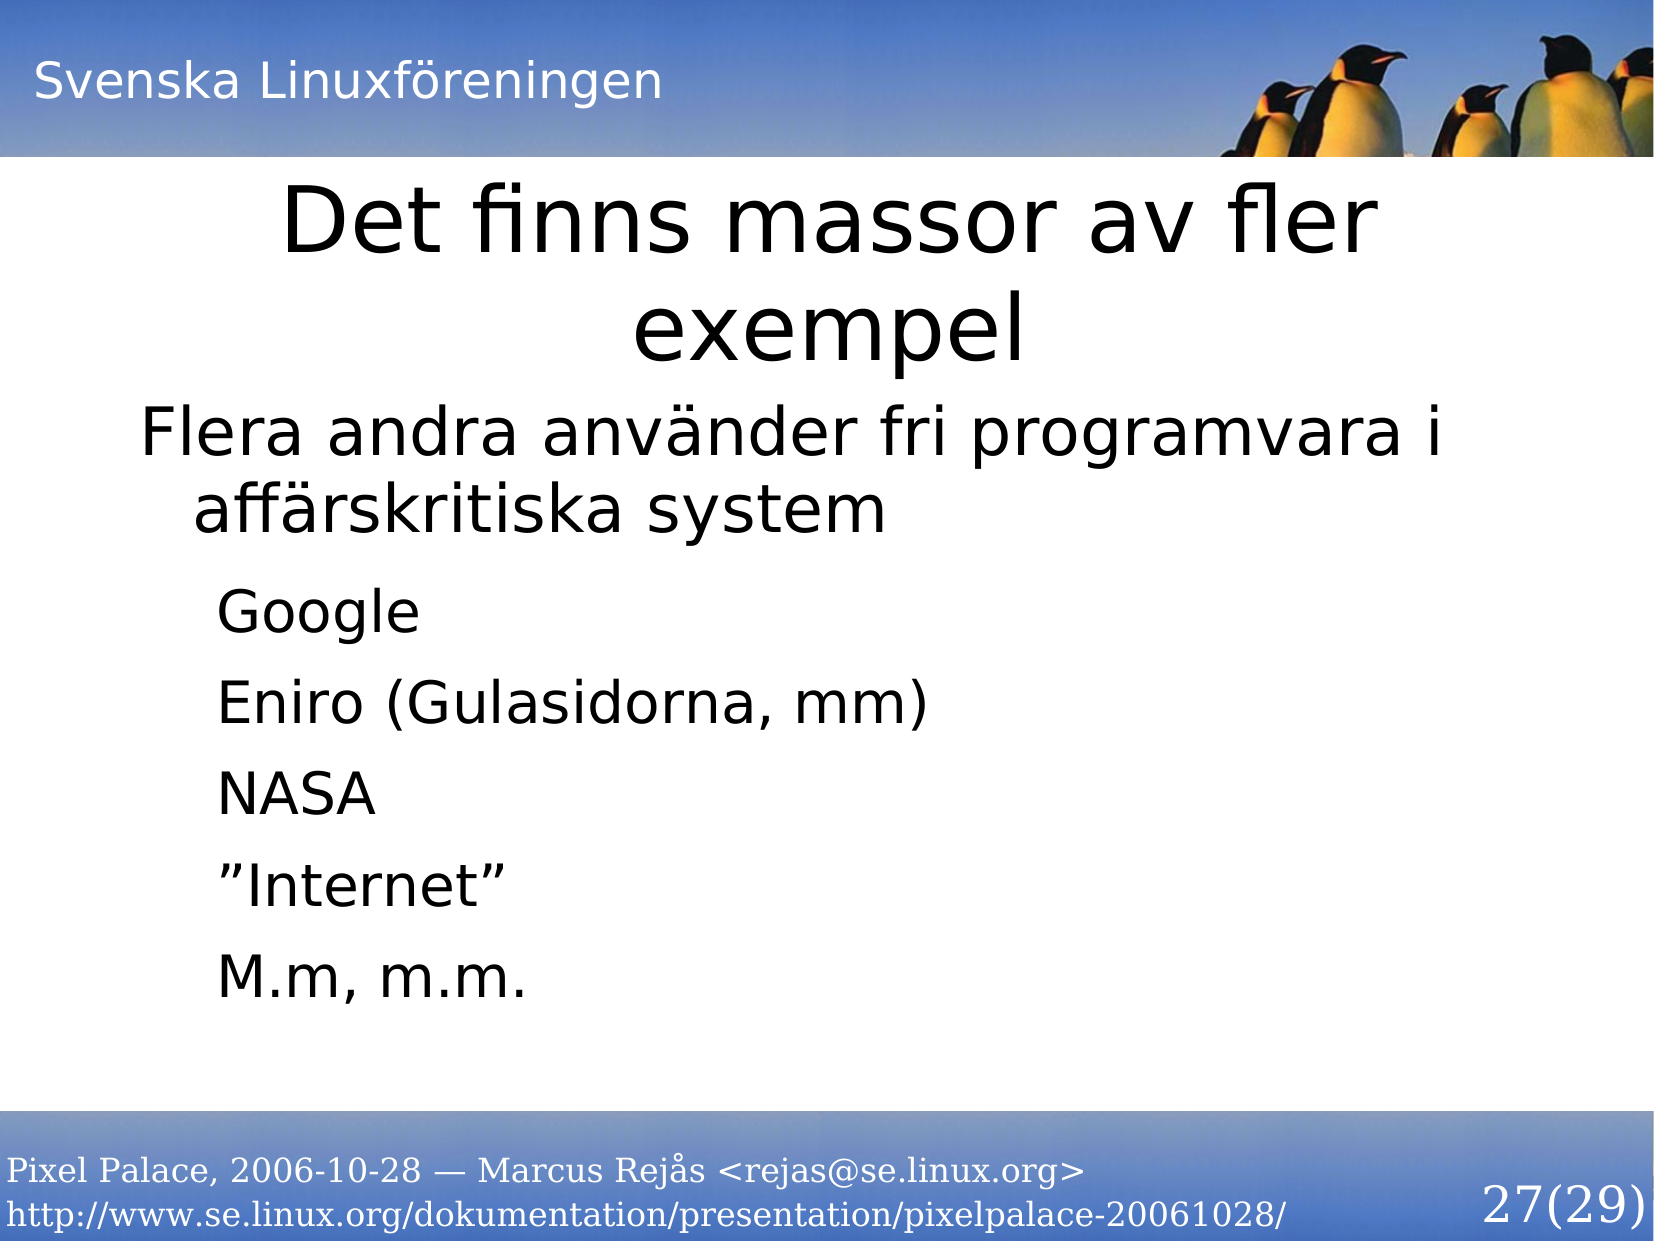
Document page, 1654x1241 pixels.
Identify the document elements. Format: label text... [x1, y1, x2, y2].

picture [0, 0, 1654, 157]
title Det finns massor av fler exempel [123, 160, 1537, 389]
list Flera andra använder fri programvara i affärskritiska system Google Eniro (Gulasidorna, mm) NASA ”Internet” M.m, m.m. [121, 392, 1534, 1092]
picture [0, 1111, 1654, 1241]
